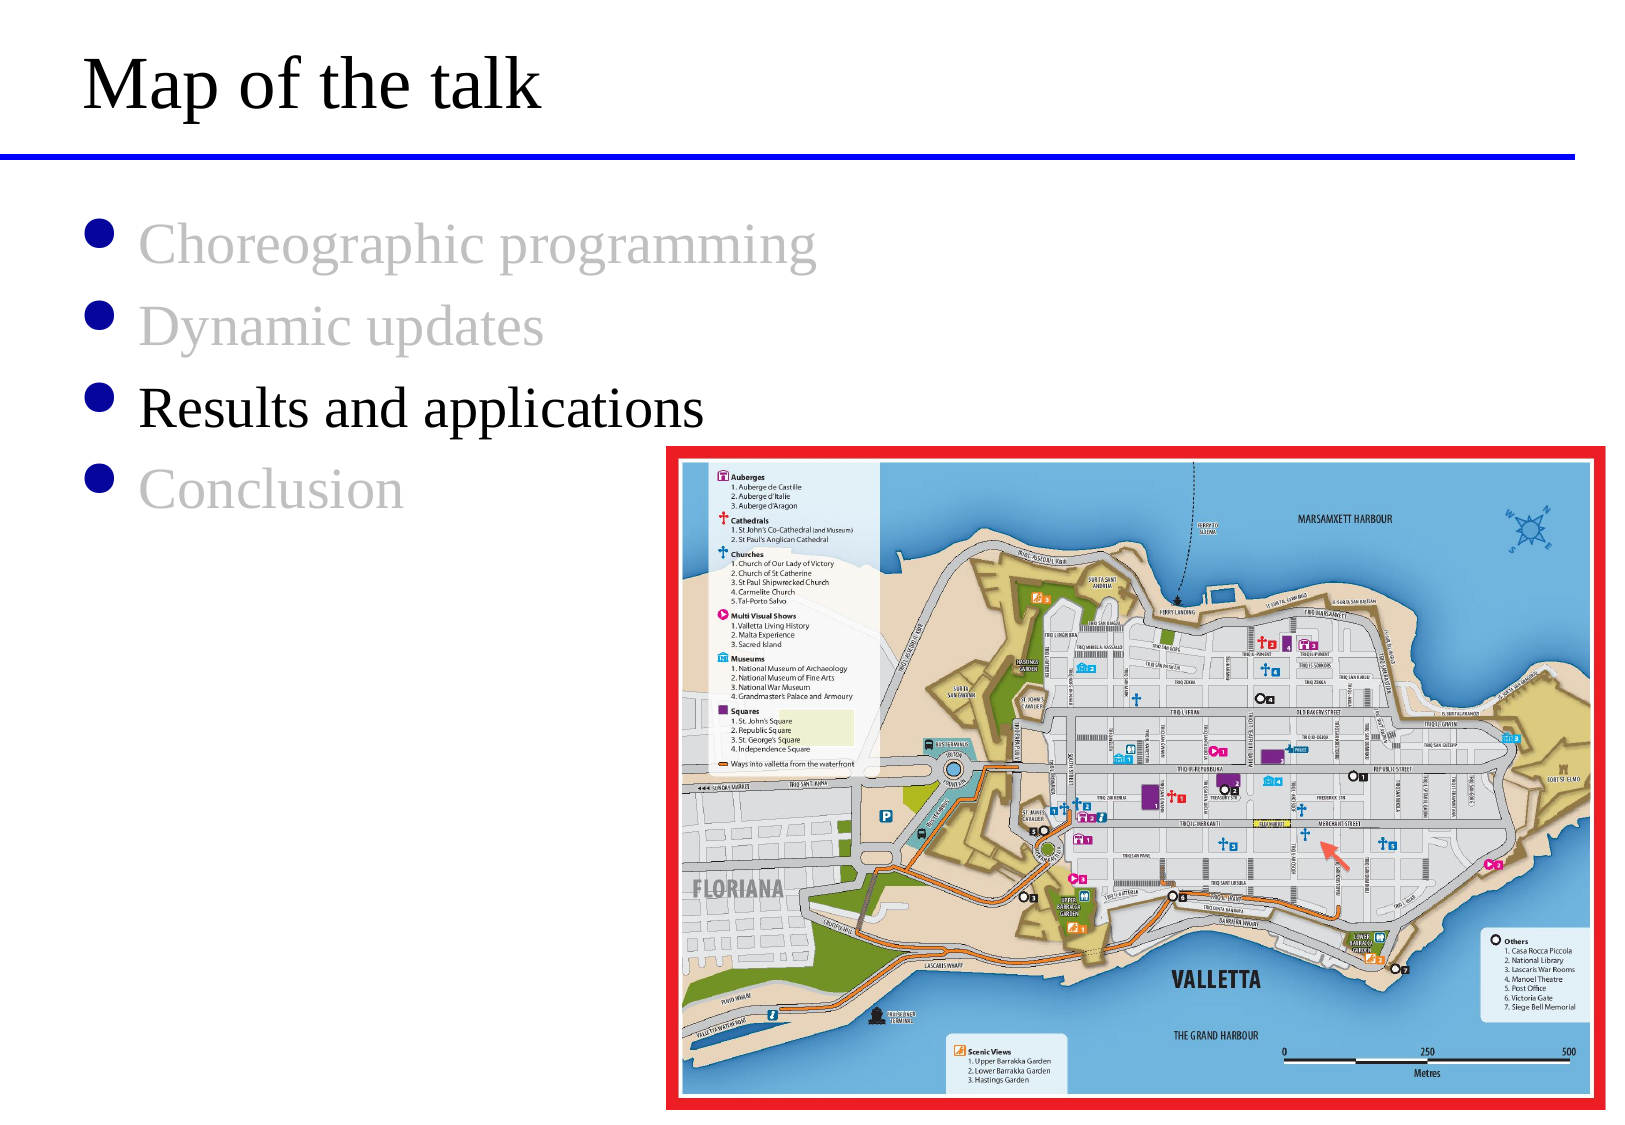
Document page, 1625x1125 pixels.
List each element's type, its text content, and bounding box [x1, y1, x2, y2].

list Choreographic programming Dynamic updates Results and applications Conclusion [67, 198, 1544, 1061]
picture [666, 446, 1606, 1111]
title Map of the talk [67, 27, 1544, 131]
